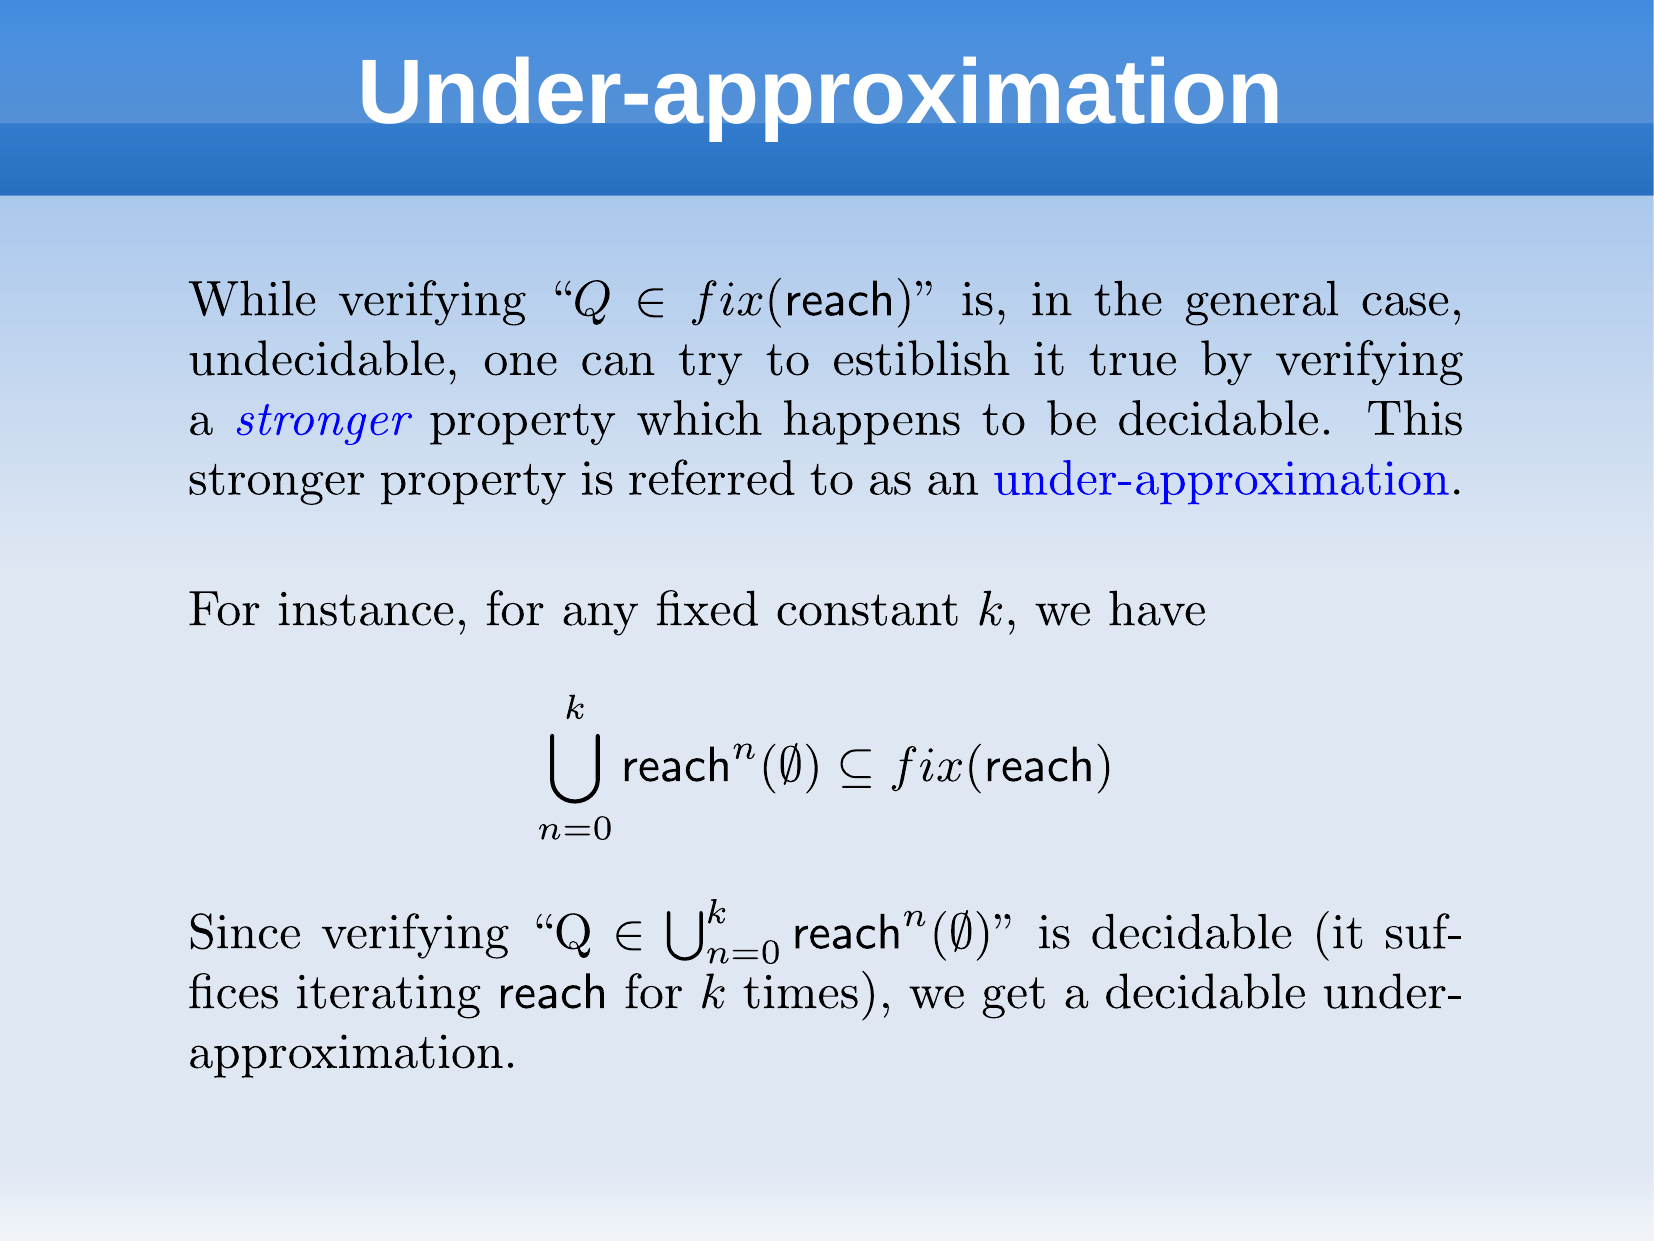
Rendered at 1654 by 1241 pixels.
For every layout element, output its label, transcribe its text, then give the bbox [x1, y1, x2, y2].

text_box [187, 277, 1465, 1078]
title Under-approximation [76, 0, 1565, 188]
picture [0, 0, 1654, 1241]
